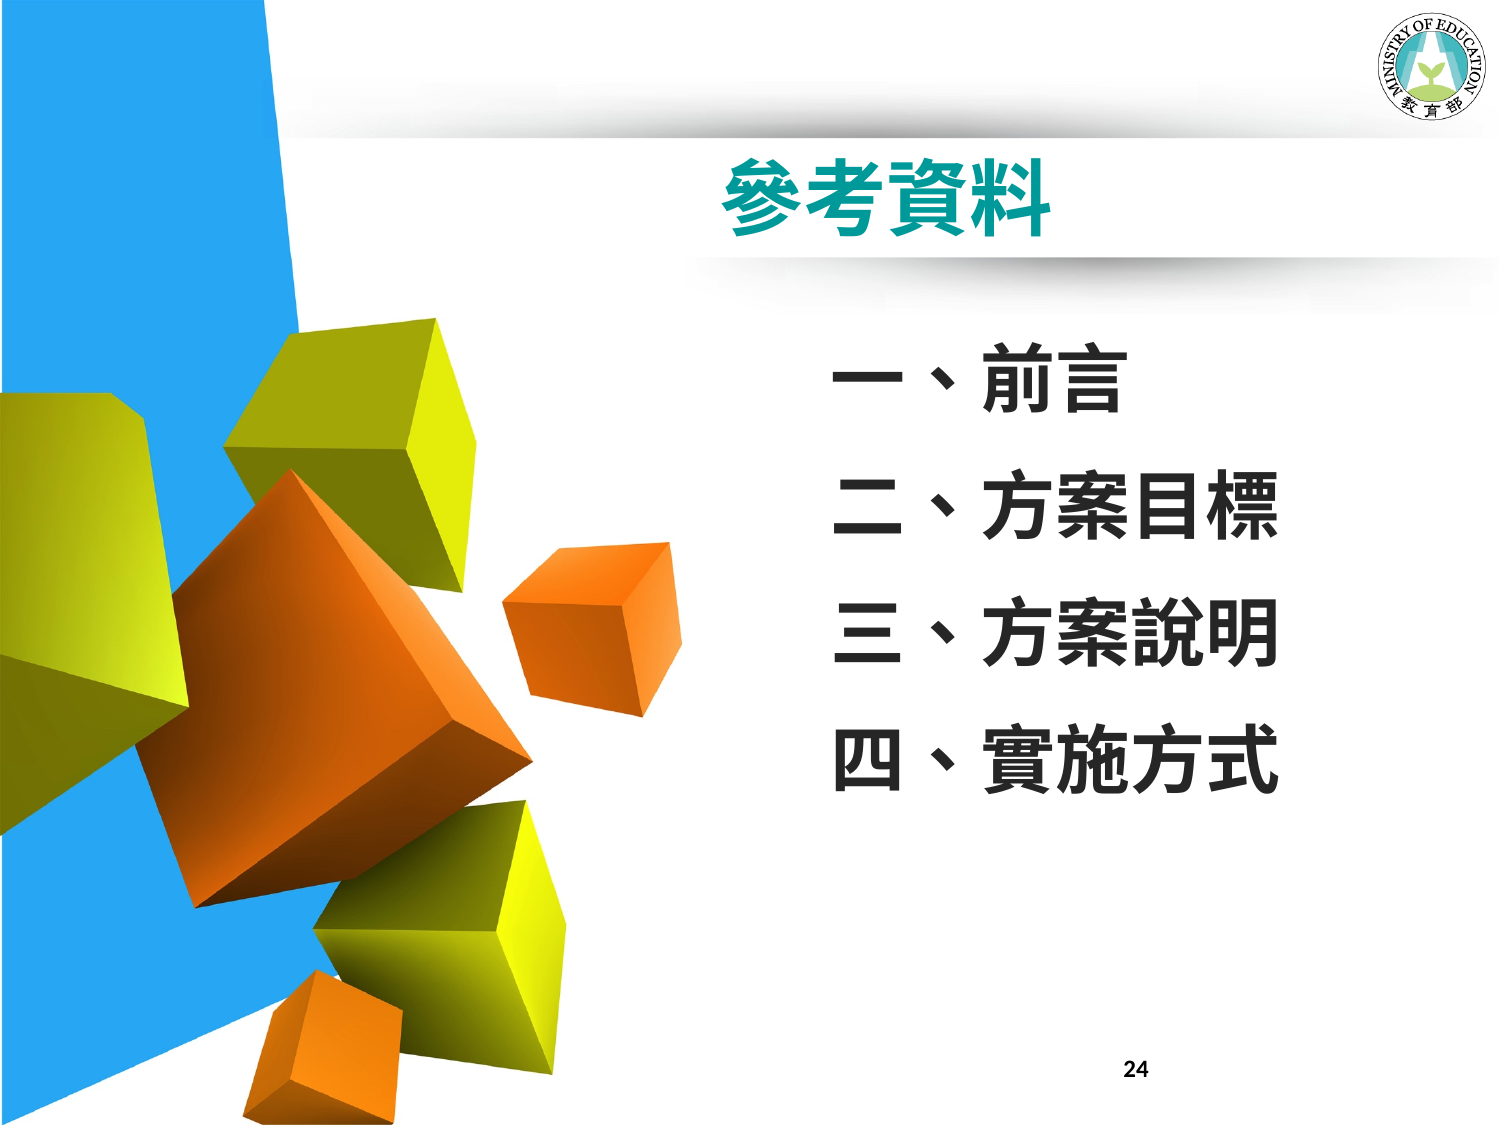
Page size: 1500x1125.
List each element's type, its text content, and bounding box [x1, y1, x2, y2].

picture [0, 0, 1500, 1125]
title 參考資料 [704, 137, 1277, 256]
list 一、前言 二、方案目標 三、方案說明 四、實施方式 [686, 306, 1426, 1064]
text_box 24 [1108, 1037, 1459, 1098]
